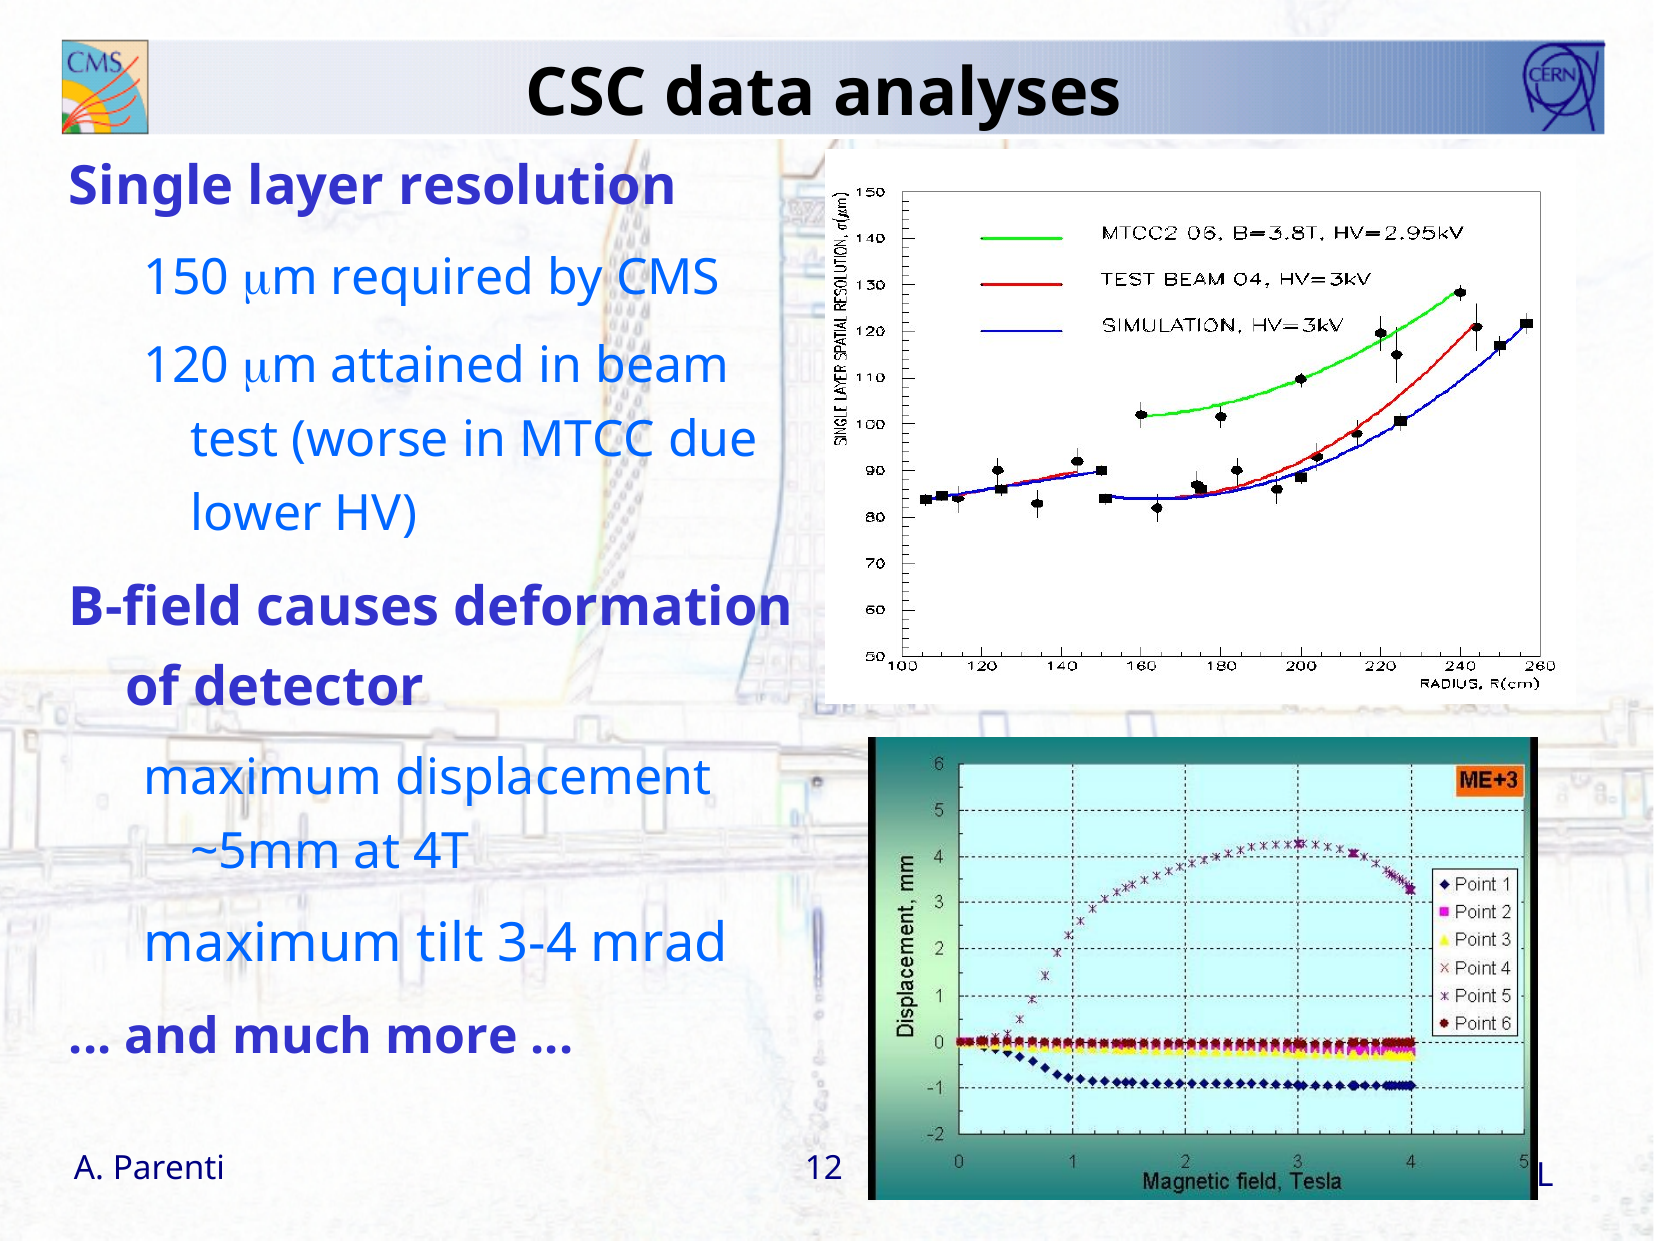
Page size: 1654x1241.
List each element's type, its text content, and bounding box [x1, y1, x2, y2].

picture [0, 0, 1654, 1241]
title CSC data analyses [149, 42, 1499, 132]
list Single layer resolution 150 mm required by CMS 120 mm attained in beam test (worse in MTCC due lower HV) B-field causes deformation of detector maximum displacement ~5mm at 4T maximum tilt 3-4 mrad ... and much more ... [68, 141, 809, 1222]
